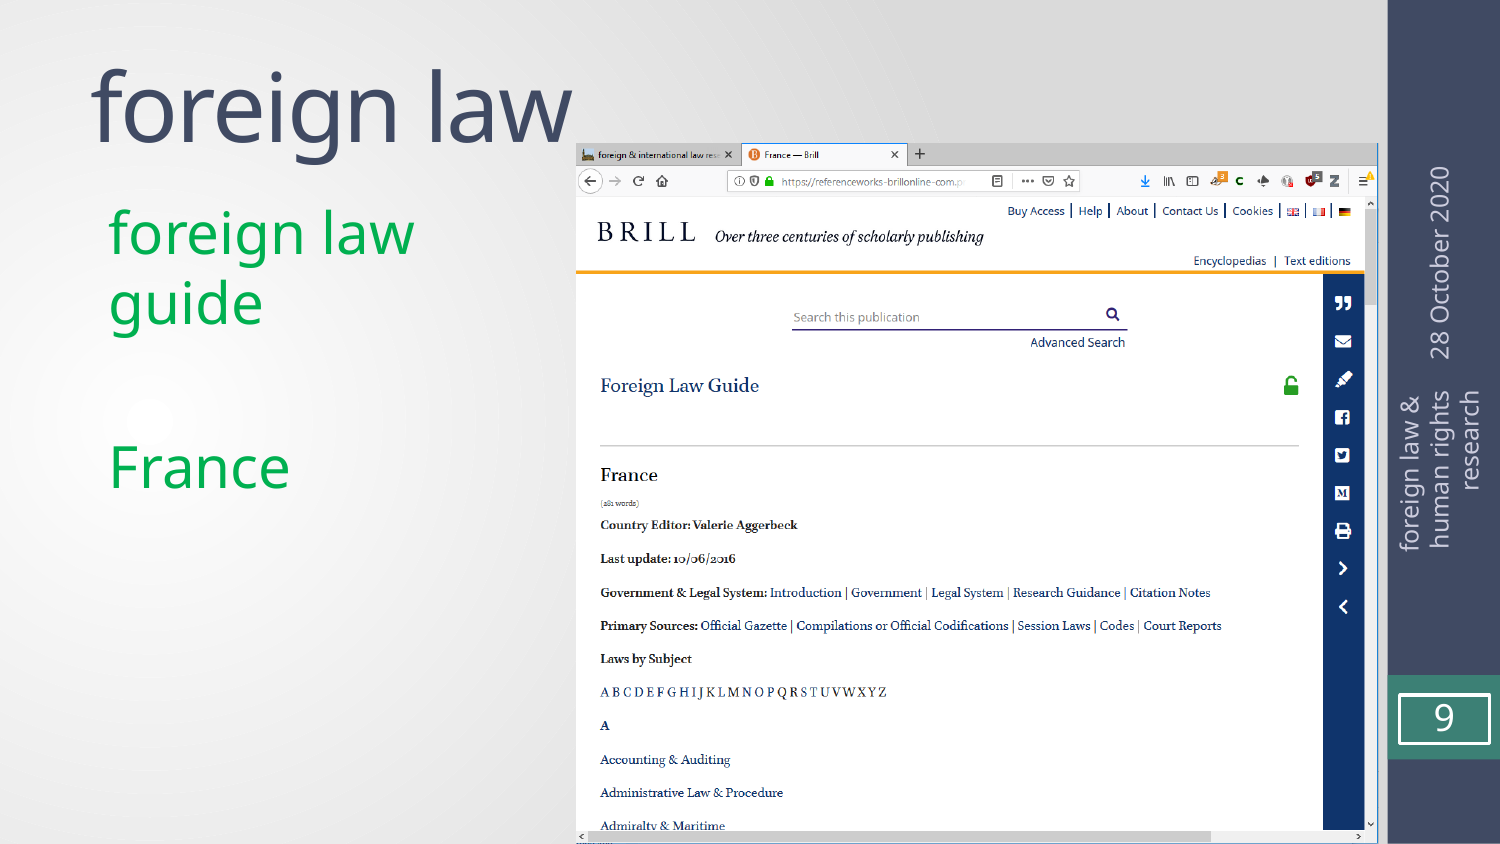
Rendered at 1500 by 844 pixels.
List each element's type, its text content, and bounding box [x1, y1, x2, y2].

slide_number 28 October 2020 [1408, 75, 1469, 375]
slide_number <number> [1399, 695, 1490, 744]
list foreign law guide France [75, 188, 675, 754]
footer foreign law & human rights research [1408, 375, 1469, 667]
title foreign law [75, 33, 1325, 175]
picture [576, 143, 1379, 844]
